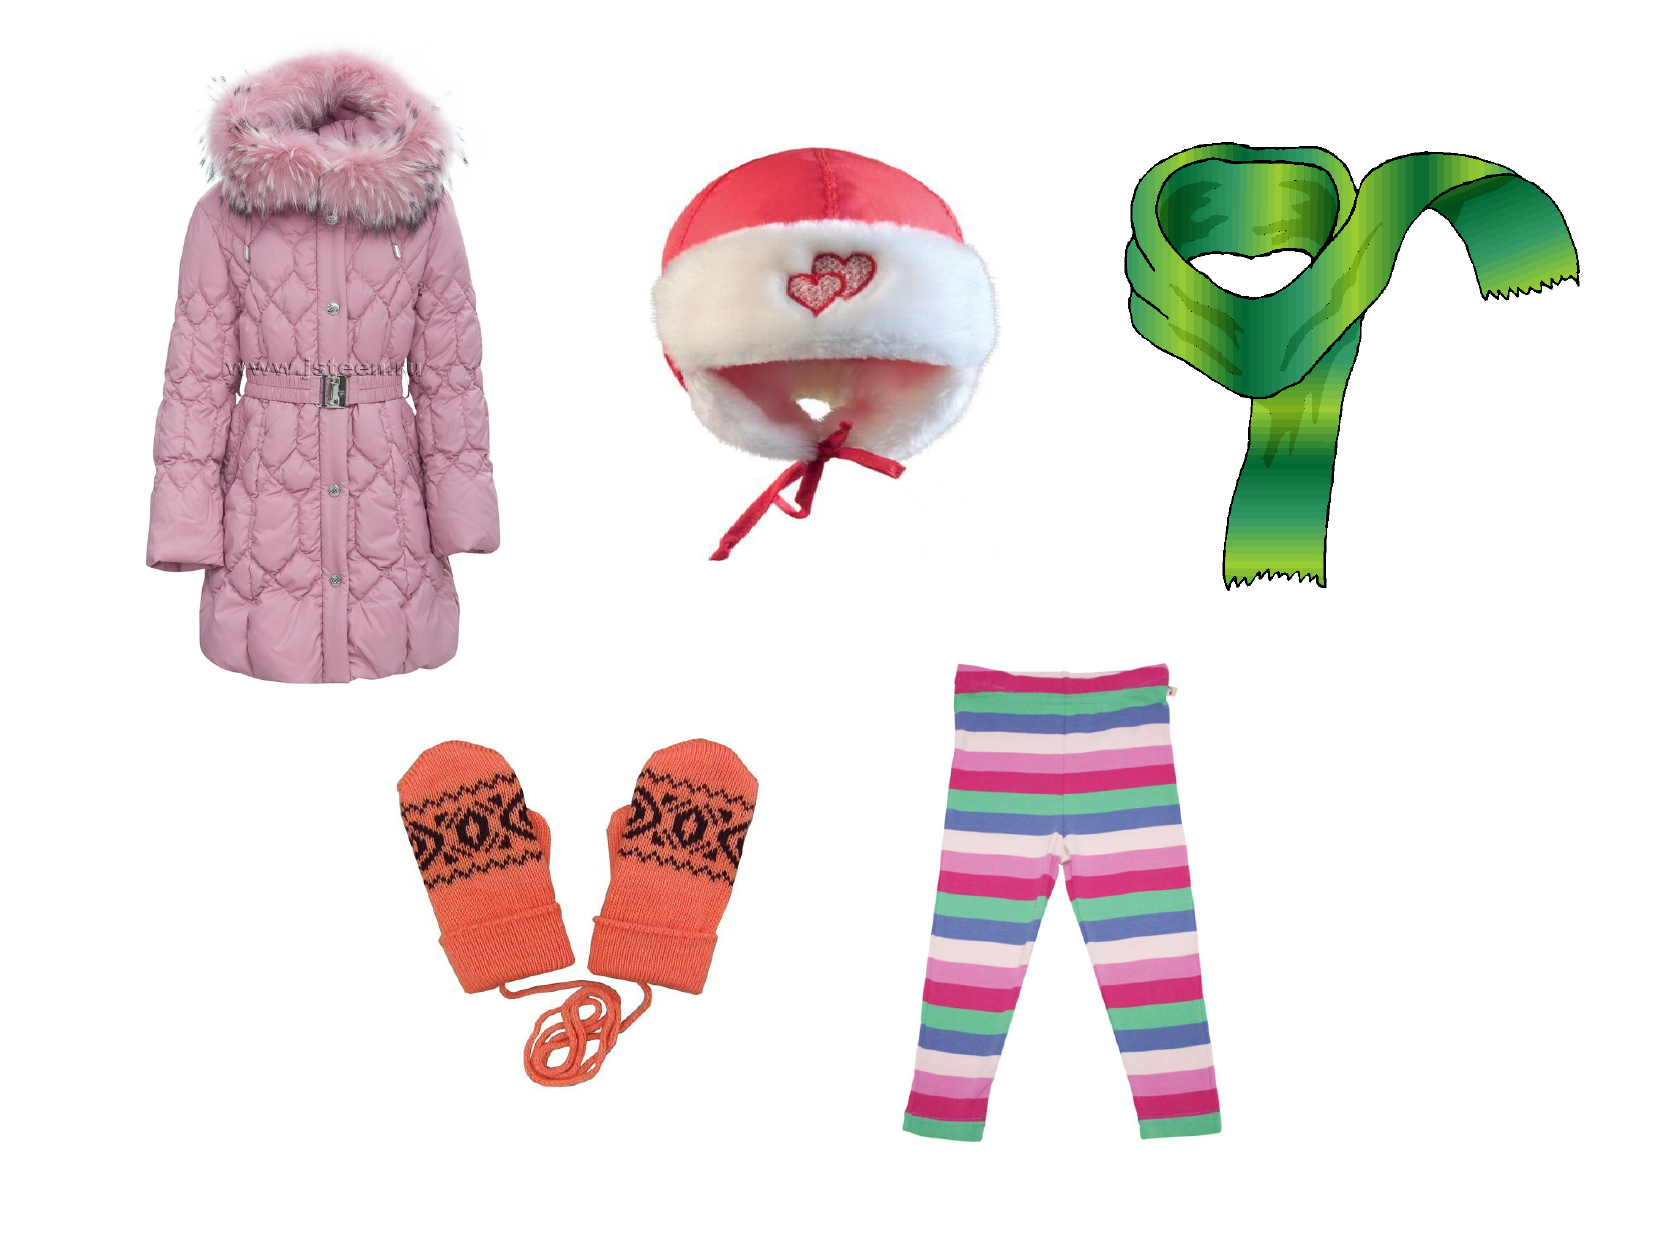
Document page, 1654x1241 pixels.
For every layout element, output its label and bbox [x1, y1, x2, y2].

picture [869, 650, 1241, 1152]
picture [88, 26, 560, 709]
picture [383, 738, 768, 1093]
picture [1122, 141, 1580, 591]
picture [649, 147, 1004, 562]
